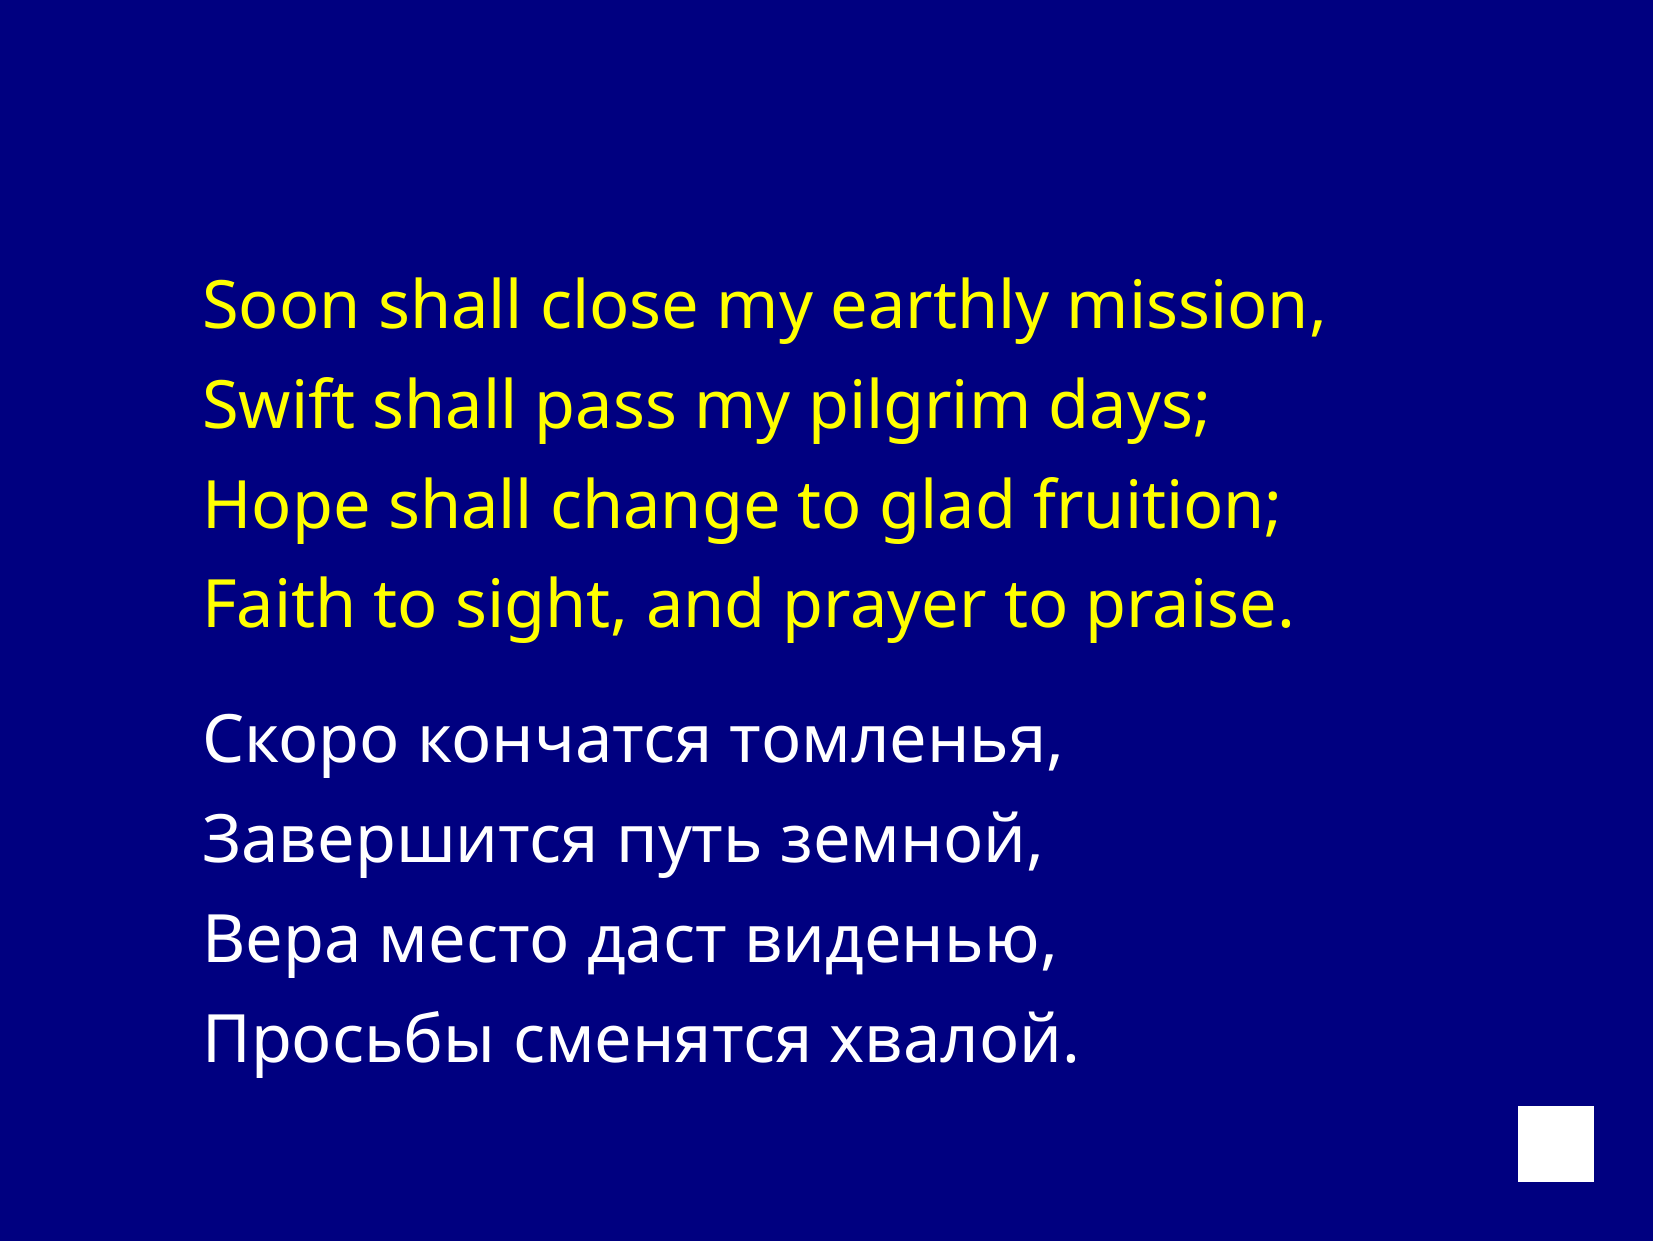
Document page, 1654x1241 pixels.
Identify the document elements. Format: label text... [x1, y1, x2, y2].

text_box Soon shall close my earthly mission, Swift shall pass my pilgrim days; Hope shall change to glad fruition; Faith to sight, and prayer to praise. [75, 150, 1576, 638]
text_box [1518, 1106, 1594, 1182]
text_box Скоро кончатся томленья, Завершится путь земной, Вера место даст виденью, Просьбы сменятся хвалой. [75, 675, 1576, 1163]
